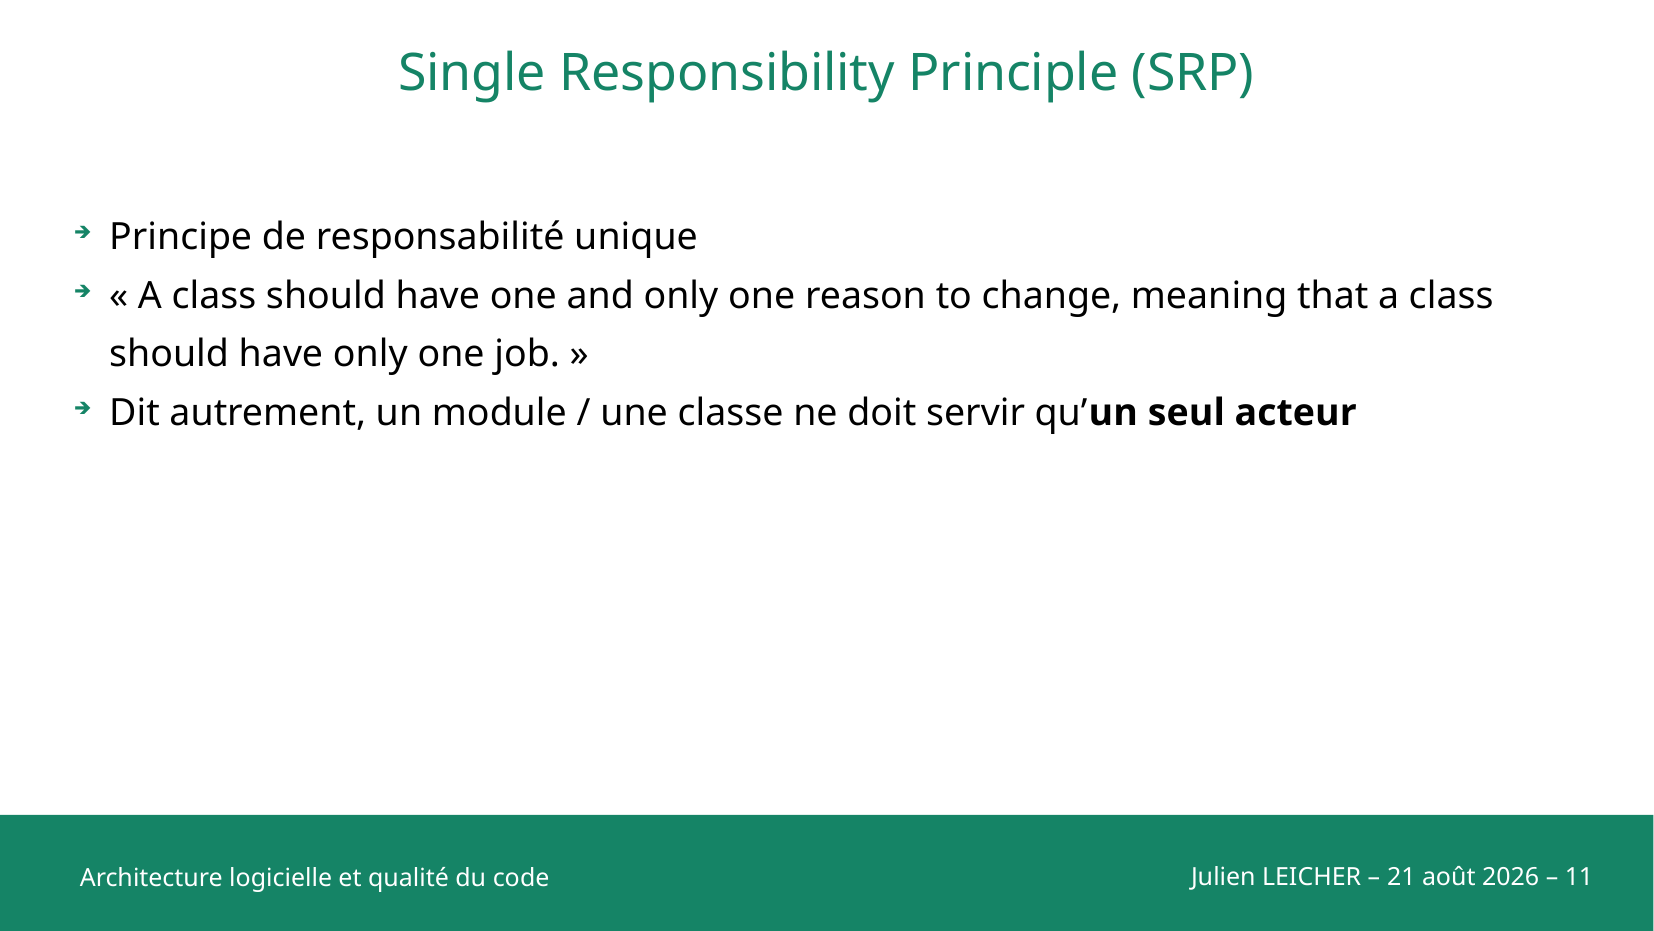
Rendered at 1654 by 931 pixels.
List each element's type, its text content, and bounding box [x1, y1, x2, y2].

text_box Principe de responsabilité unique « A class should have one and only one reason to change, meaning that a class should have only one job. » Dit autrement, un module / une classe ne doit servir qu’un seul acteur [59, 194, 1595, 678]
text_box Single Responsibility Principle (SRP) [0, 27, 1654, 113]
text_box Architecture logicielle et qualité du code [64, 852, 798, 898]
text_box Julien LEICHER – 1 mars 2022 – 27 [0, 814, 1654, 931]
